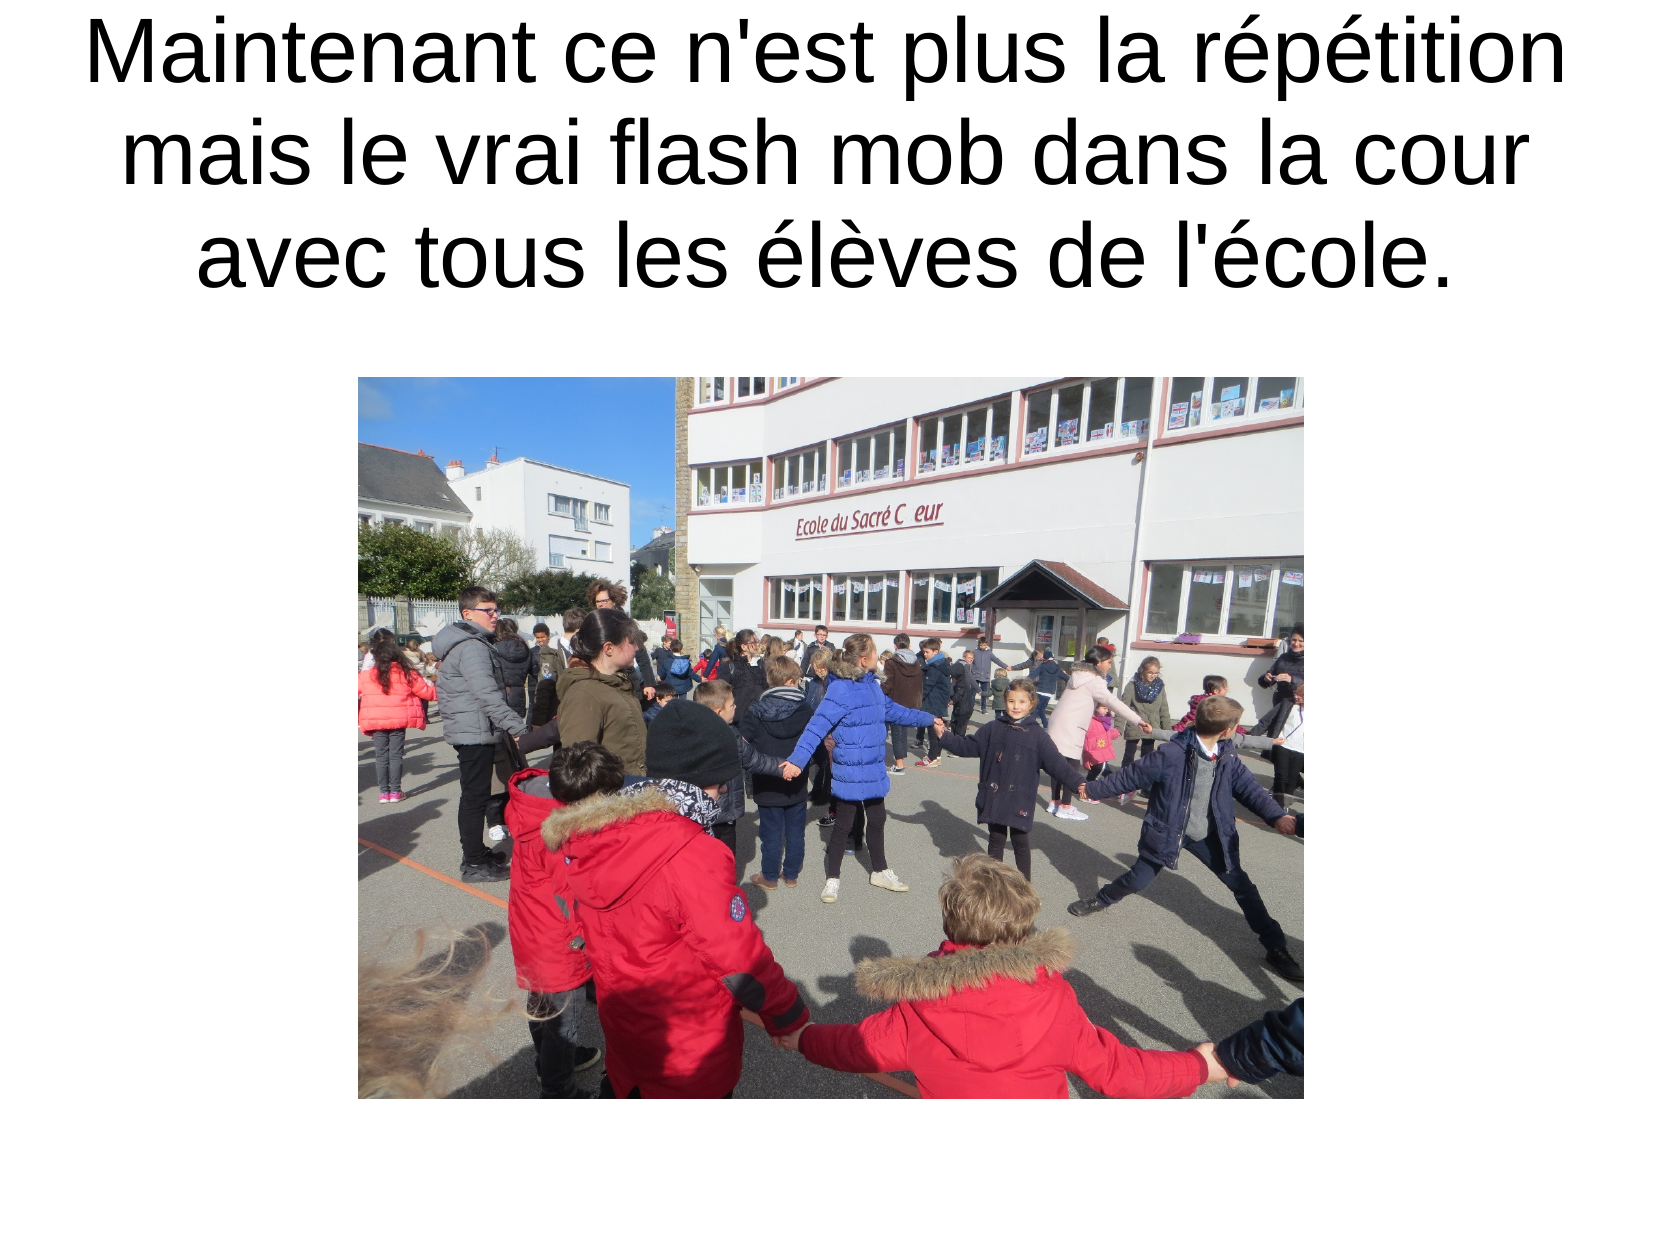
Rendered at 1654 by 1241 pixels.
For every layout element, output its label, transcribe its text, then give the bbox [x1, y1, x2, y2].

title Maintenant ce n'est plus la répétition mais le vrai flash mob dans la cour avec tous les élèves de l'école. [82, 0, 1571, 307]
picture [358, 377, 1304, 1099]
